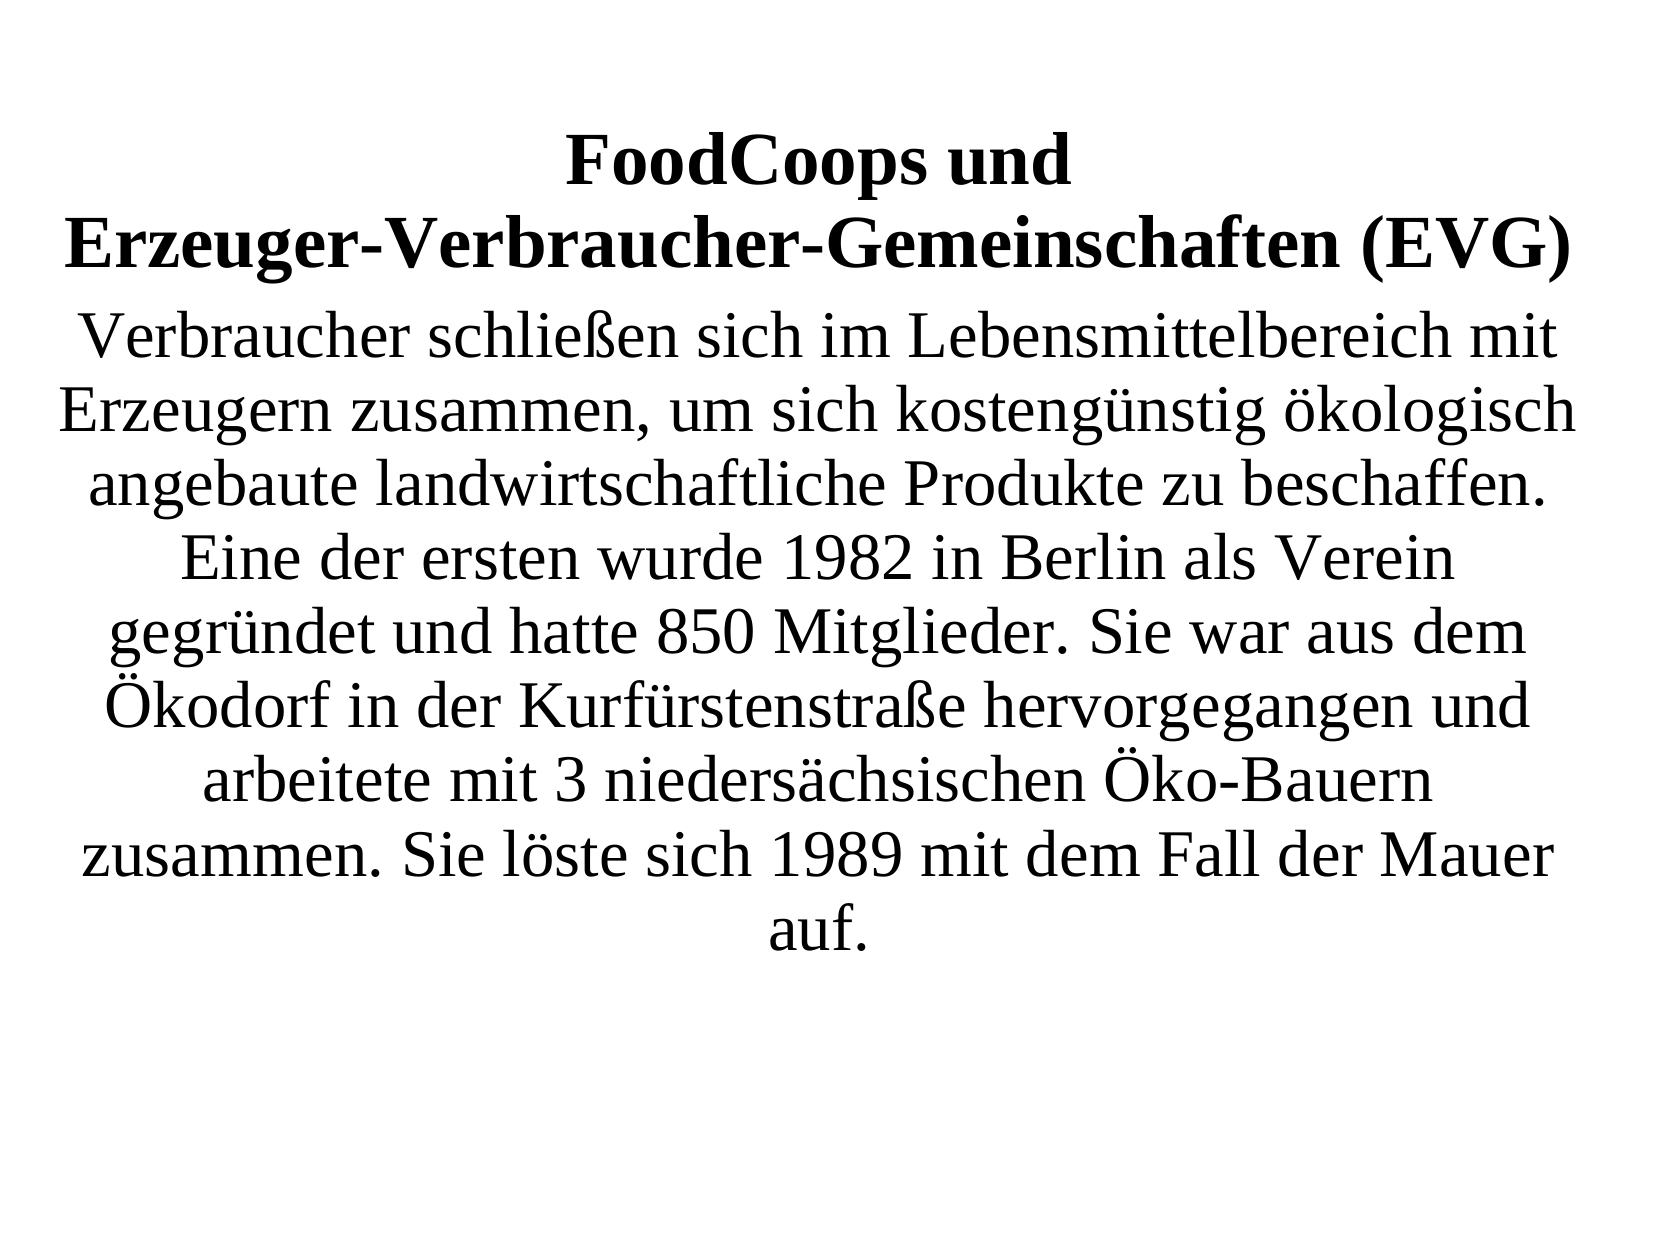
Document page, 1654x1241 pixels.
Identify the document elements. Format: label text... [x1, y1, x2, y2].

text_box FoodCoops und Erzeuger-Verbraucher-Gemeinschaften (EVG) Verbraucher schließen sich im Lebensmittelbereich mit Erzeugern zusammen, um sich kostengünstig ökologisch angebaute landwirtschaftliche Produkte zu beschaffen. Eine der ersten wurde 1982 in Berlin als Verein gegründet und hatte 850 Mitglieder. Sie war aus dem Ökodorf in der Kurfürstenstraße hervorgegangen und arbeitete mit 3 niedersächsischen Öko-Bauern zusammen. Sie löste sich 1989 mit dem Fall der Mauer auf. [59, 118, 1595, 1058]
